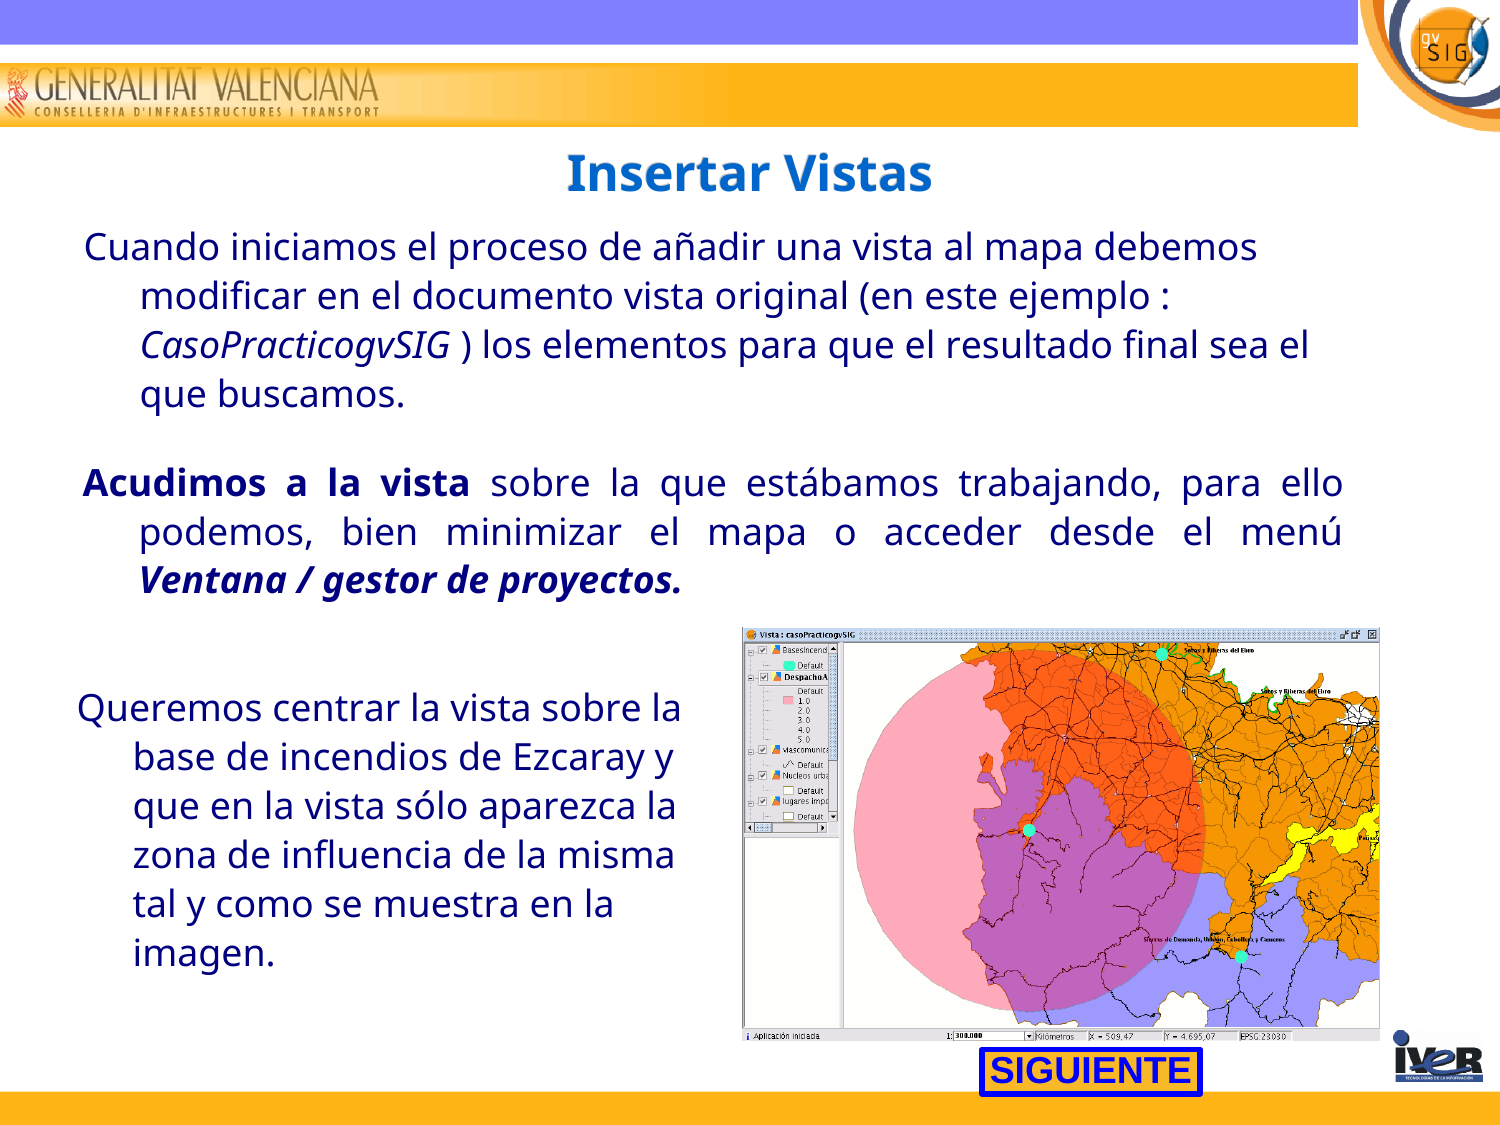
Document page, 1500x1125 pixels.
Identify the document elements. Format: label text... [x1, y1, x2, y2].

list Cuando iniciamos el proceso de añadir una vista al mapa debemos modificar en el documento vista original (en este ejemplo : CasoPracticogvSIG ) los elementos para que el resultado final sea el que buscamos. [83, 221, 1365, 466]
text_box Acudimos a la vista sobre la que estábamos trabajando, para ello podemos, bien minimizar el mapa o acceder desde el menú Ventana / gestor de proyectos. [82, 456, 1345, 617]
text_box Queremos centrar la vista sobre la base de incendios de Ezcaray y que en la vista sólo aparezca la zona de influencia de la misma tal y como se muestra en la imagen. [76, 631, 714, 1001]
picture [742, 627, 1380, 1041]
picture [1393, 1030, 1483, 1082]
text_box SIGUIENTE [982, 1049, 1200, 1094]
title Insertar Vistas [110, 86, 1391, 257]
picture [1358, 0, 1500, 133]
